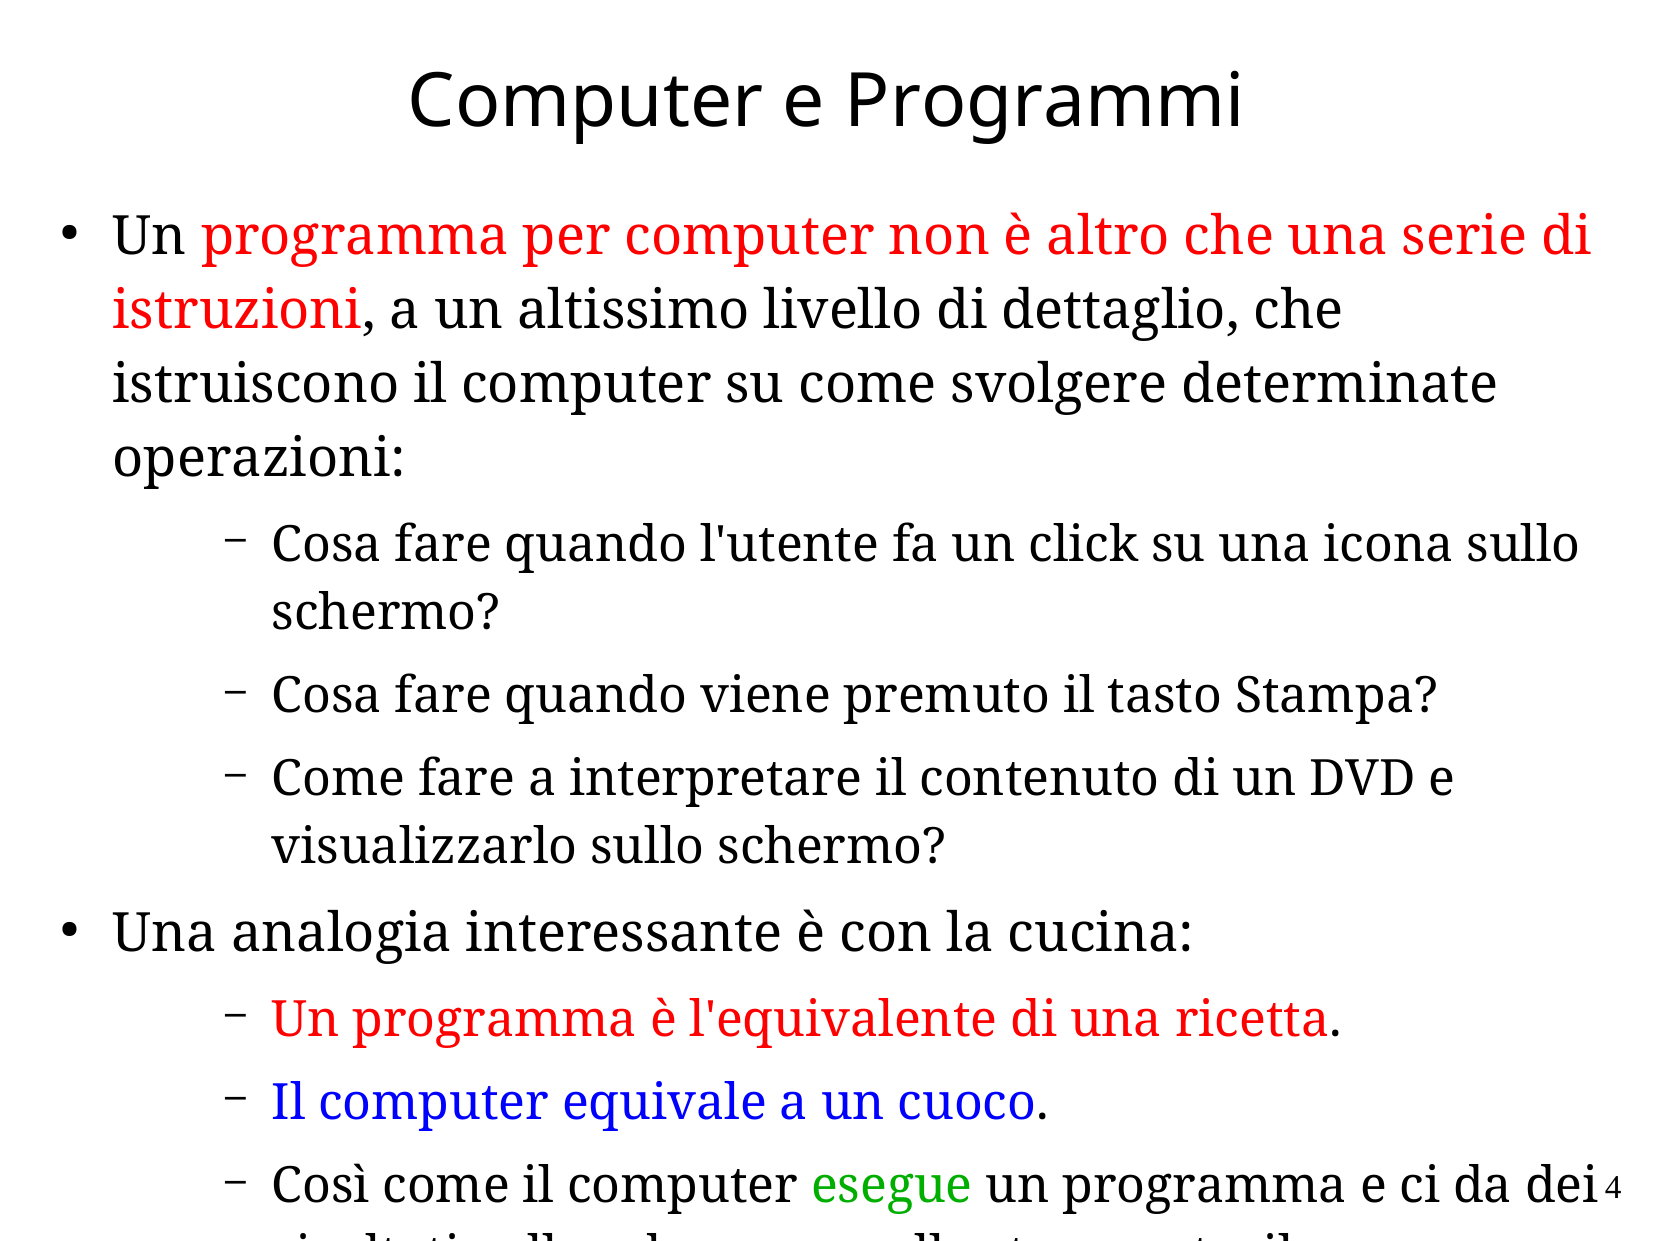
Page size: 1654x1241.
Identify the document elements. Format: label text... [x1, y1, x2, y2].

title Computer e Programmi [37, 30, 1617, 166]
list Un programma per computer non è altro che una serie di istruzioni, a un altissimo livello di dettaglio, che istruiscono il computer su come svolgere determinate operazioni: Cosa fare quando l'utente fa un click su una icona sullo schermo? Cosa fare quando viene premuto il tasto Stampa? Come fare a interpretare il contenuto di un DVD e visualizzarlo sullo schermo? Una analogia interessante è con la cucina: Un programma è l'equivalente di una ricetta. Il computer equivale a un cuoco. Così come il computer esegue un programma e ci da dei risultati sullo schermo o sulla stampante, il cuoco esegue la ricetta per produrre un gustoso pranzetto! [42, 196, 1612, 1187]
